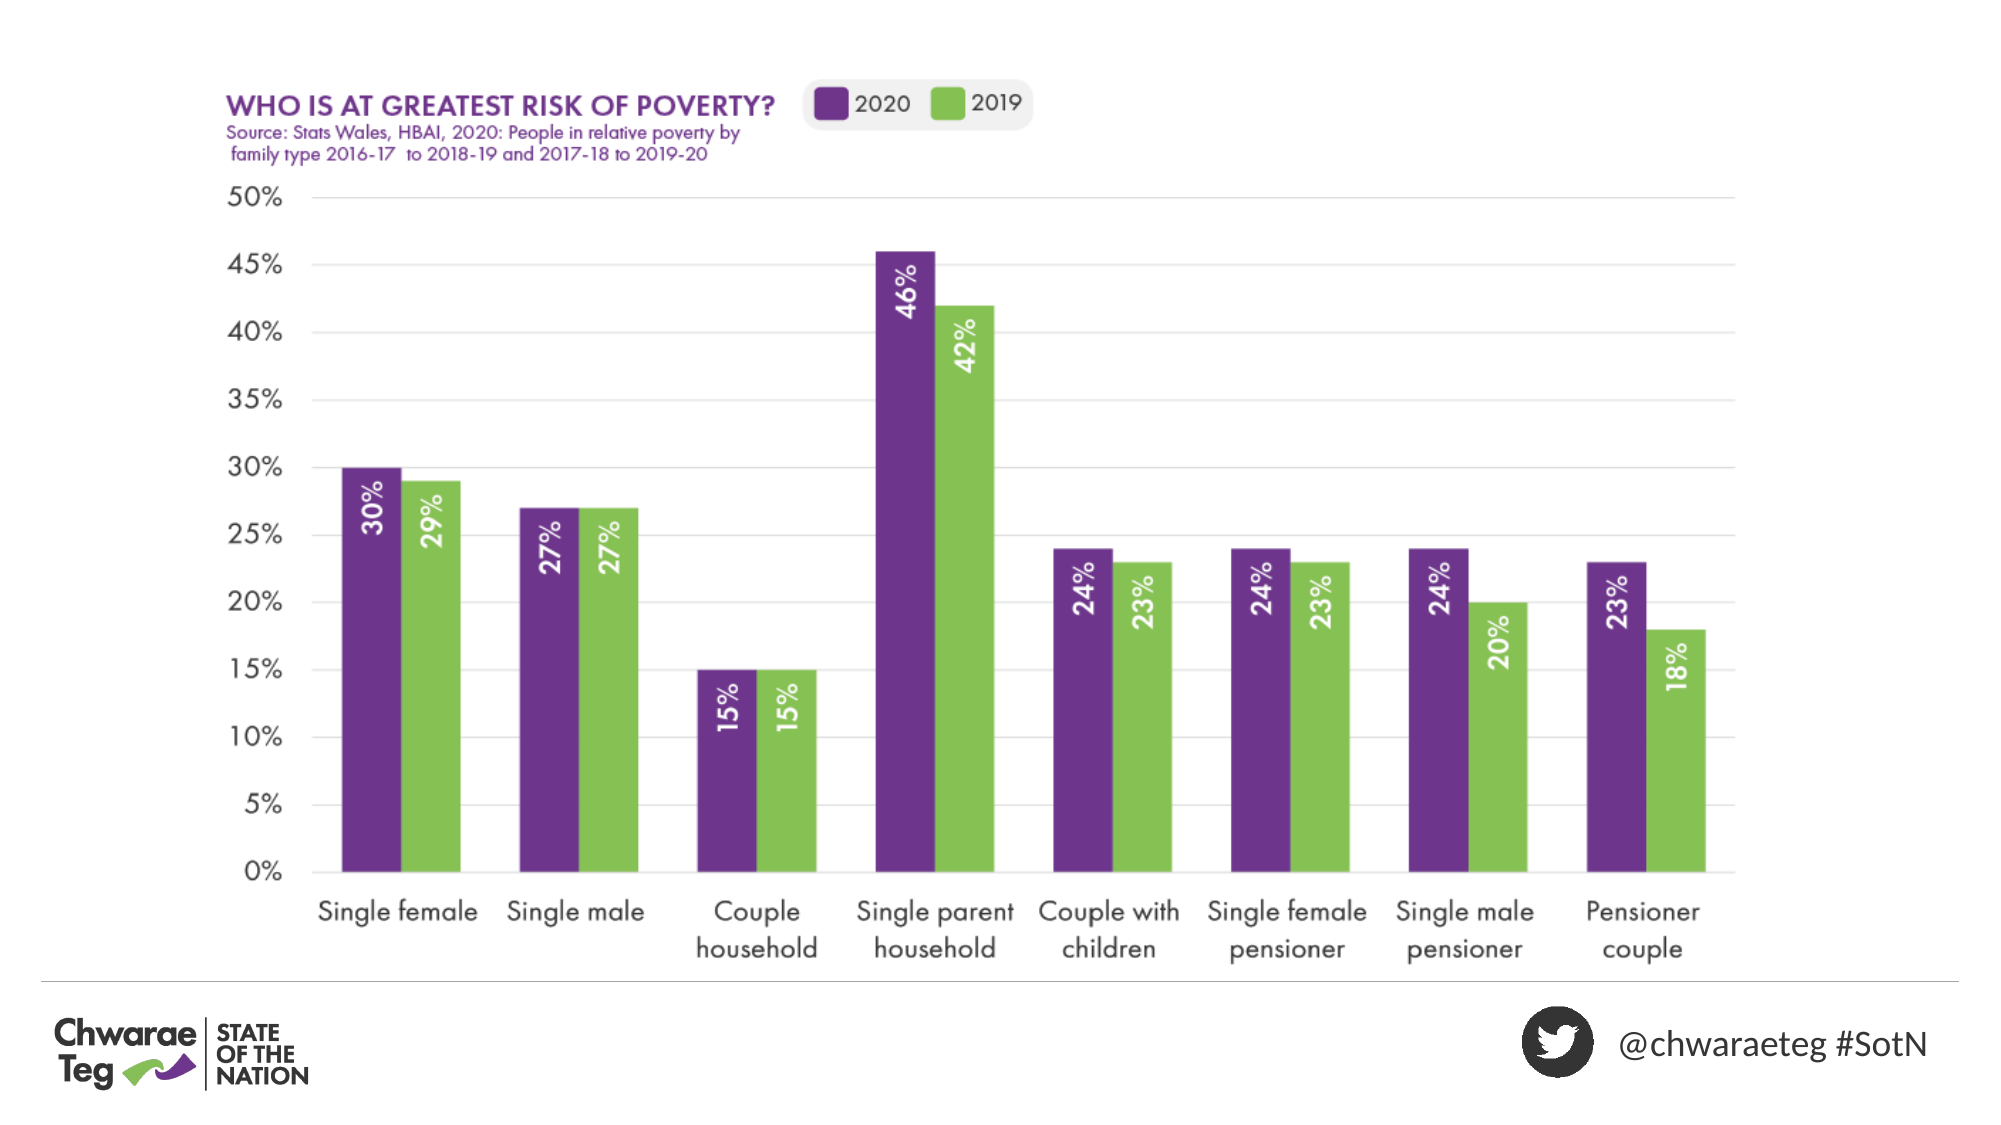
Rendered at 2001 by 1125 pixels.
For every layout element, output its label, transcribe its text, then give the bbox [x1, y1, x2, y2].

picture [1514, 998, 1602, 1085]
text_box @chwaraeteg #SotN [1601, 1011, 1983, 1072]
picture [217, 57, 1783, 974]
picture [18, 998, 352, 1104]
